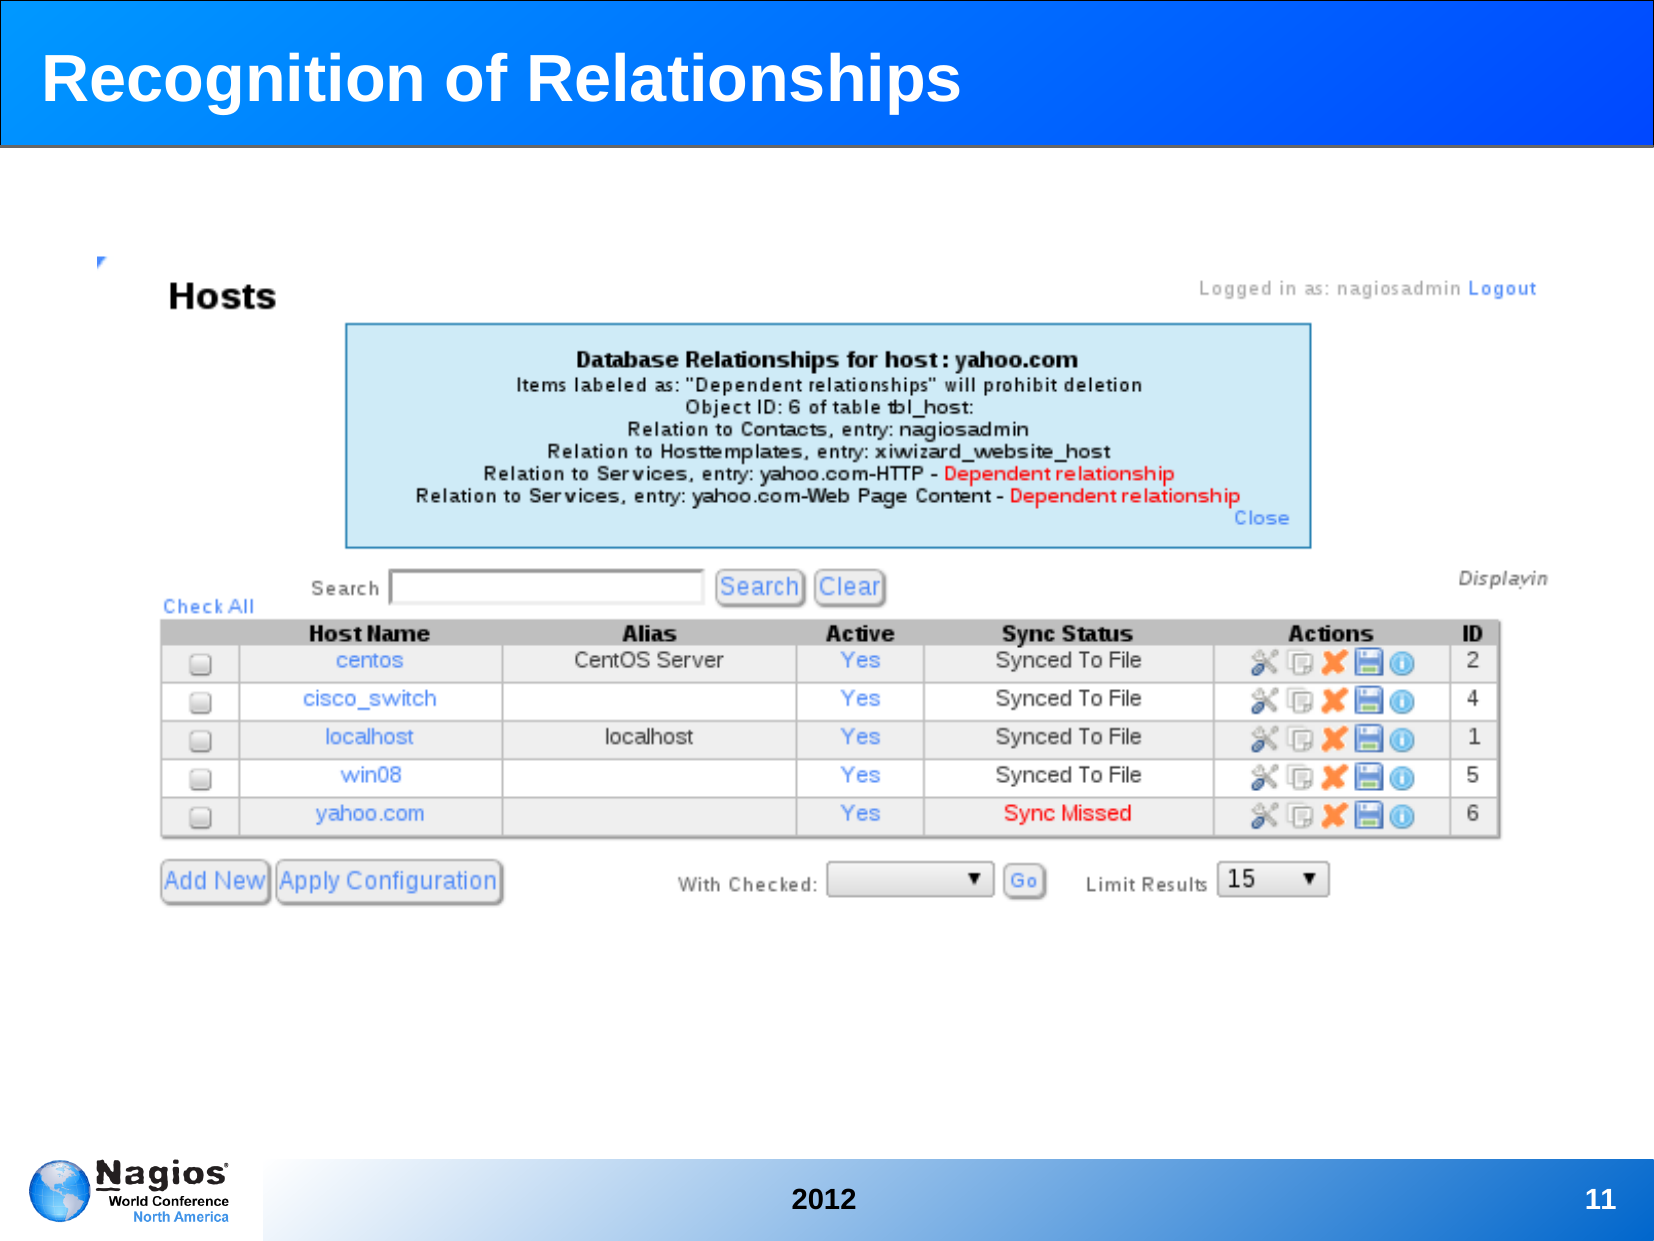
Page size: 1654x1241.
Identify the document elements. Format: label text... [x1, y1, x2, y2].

picture [29, 1159, 229, 1235]
picture [97, 253, 1569, 926]
title Recognition of Relationships [41, 36, 1248, 120]
